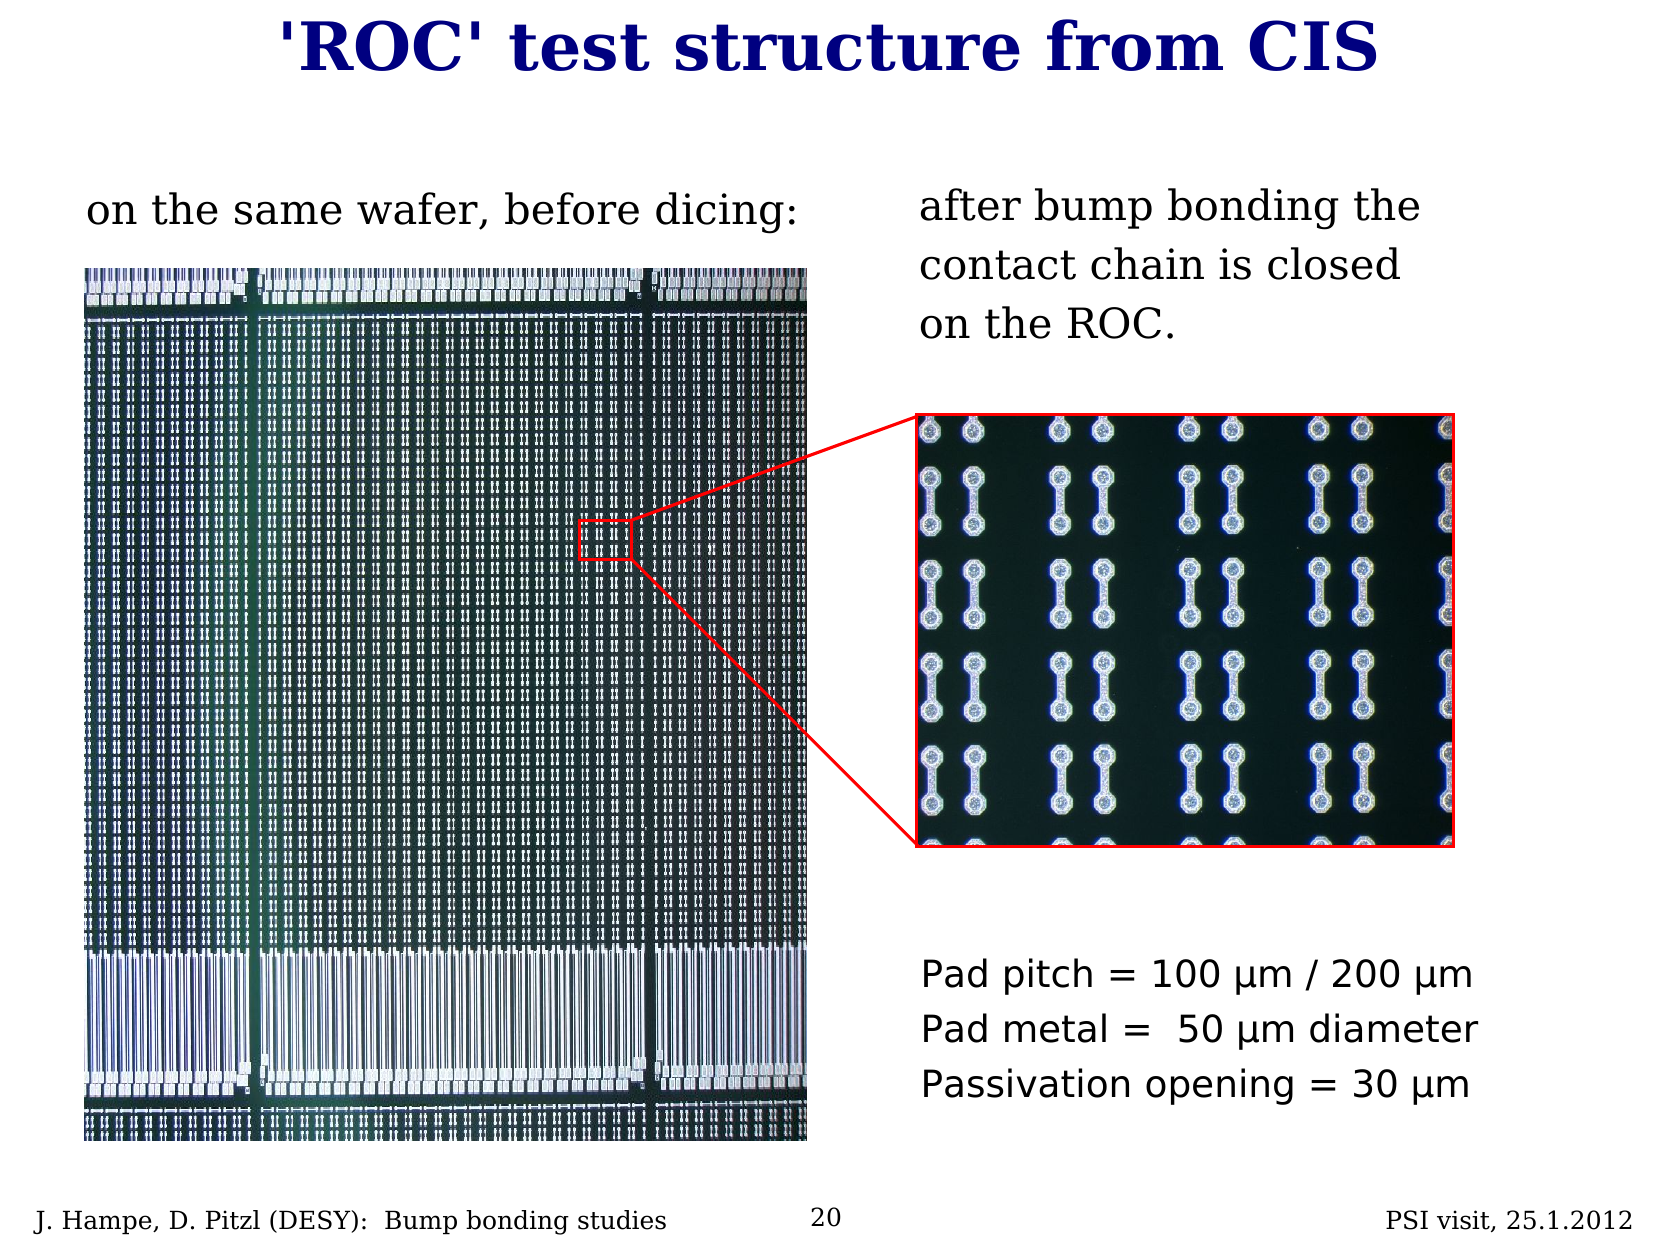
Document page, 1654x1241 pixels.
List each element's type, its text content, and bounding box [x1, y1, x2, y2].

text_box on the same wafer, before dicing: [85, 175, 800, 224]
text_box Pad pitch = 100 µm / 200 µm Pad metal = 50 µm diameter Passivation opening = 30 µm [905, 925, 1494, 1113]
picture [918, 415, 1452, 846]
picture [633, 459, 807, 731]
text_box after bump bonding the contact chain is closed on the ROC. [918, 170, 1422, 338]
title 'ROC' test structure from CIS [96, 7, 1564, 87]
picture [84, 268, 807, 1141]
picture [581, 522, 630, 558]
